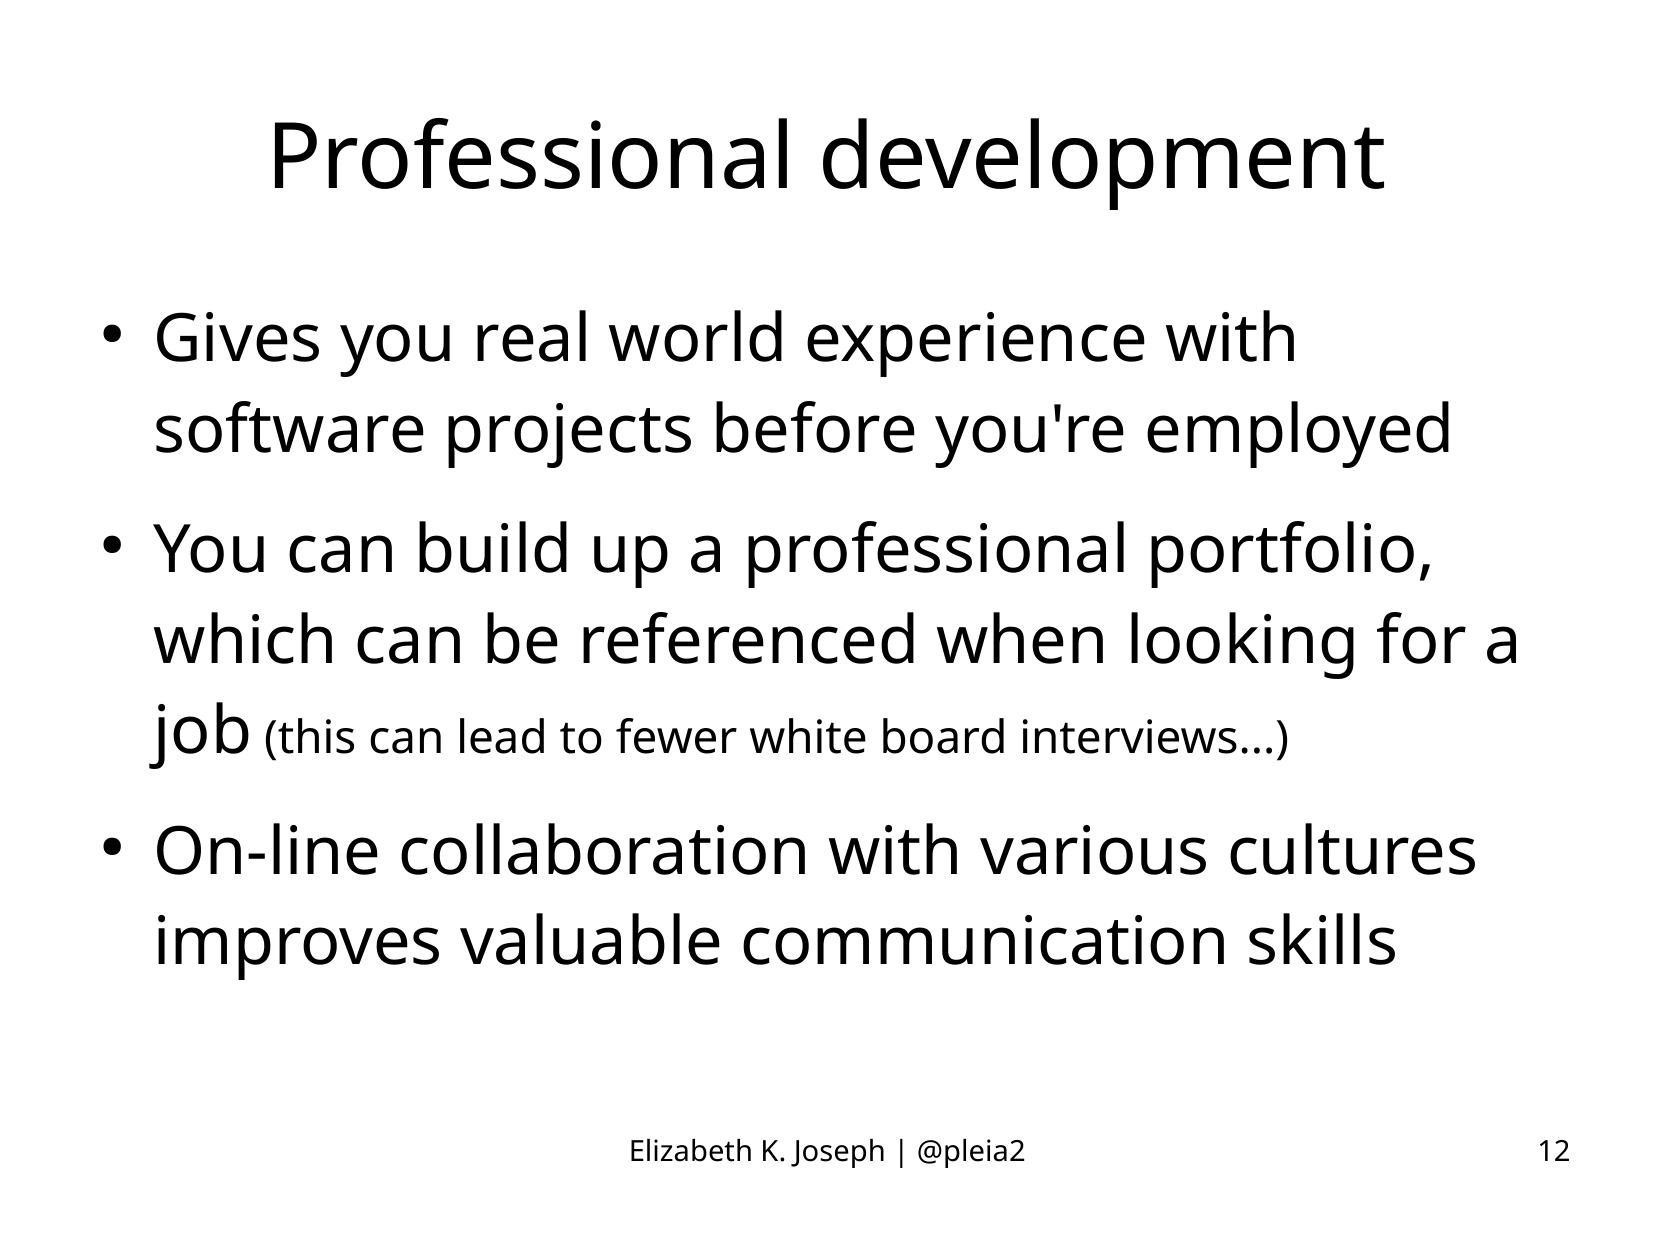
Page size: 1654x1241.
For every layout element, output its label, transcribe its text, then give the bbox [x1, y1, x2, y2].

list Gives you real world experience with software projects before you're employed You can build up a professional portfolio, which can be referenced when looking for a job (this can lead to fewer white board interviews...) On-line collaboration with various cultures improves valuable communication skills [82, 290, 1571, 1010]
title Professional development [82, 49, 1571, 257]
